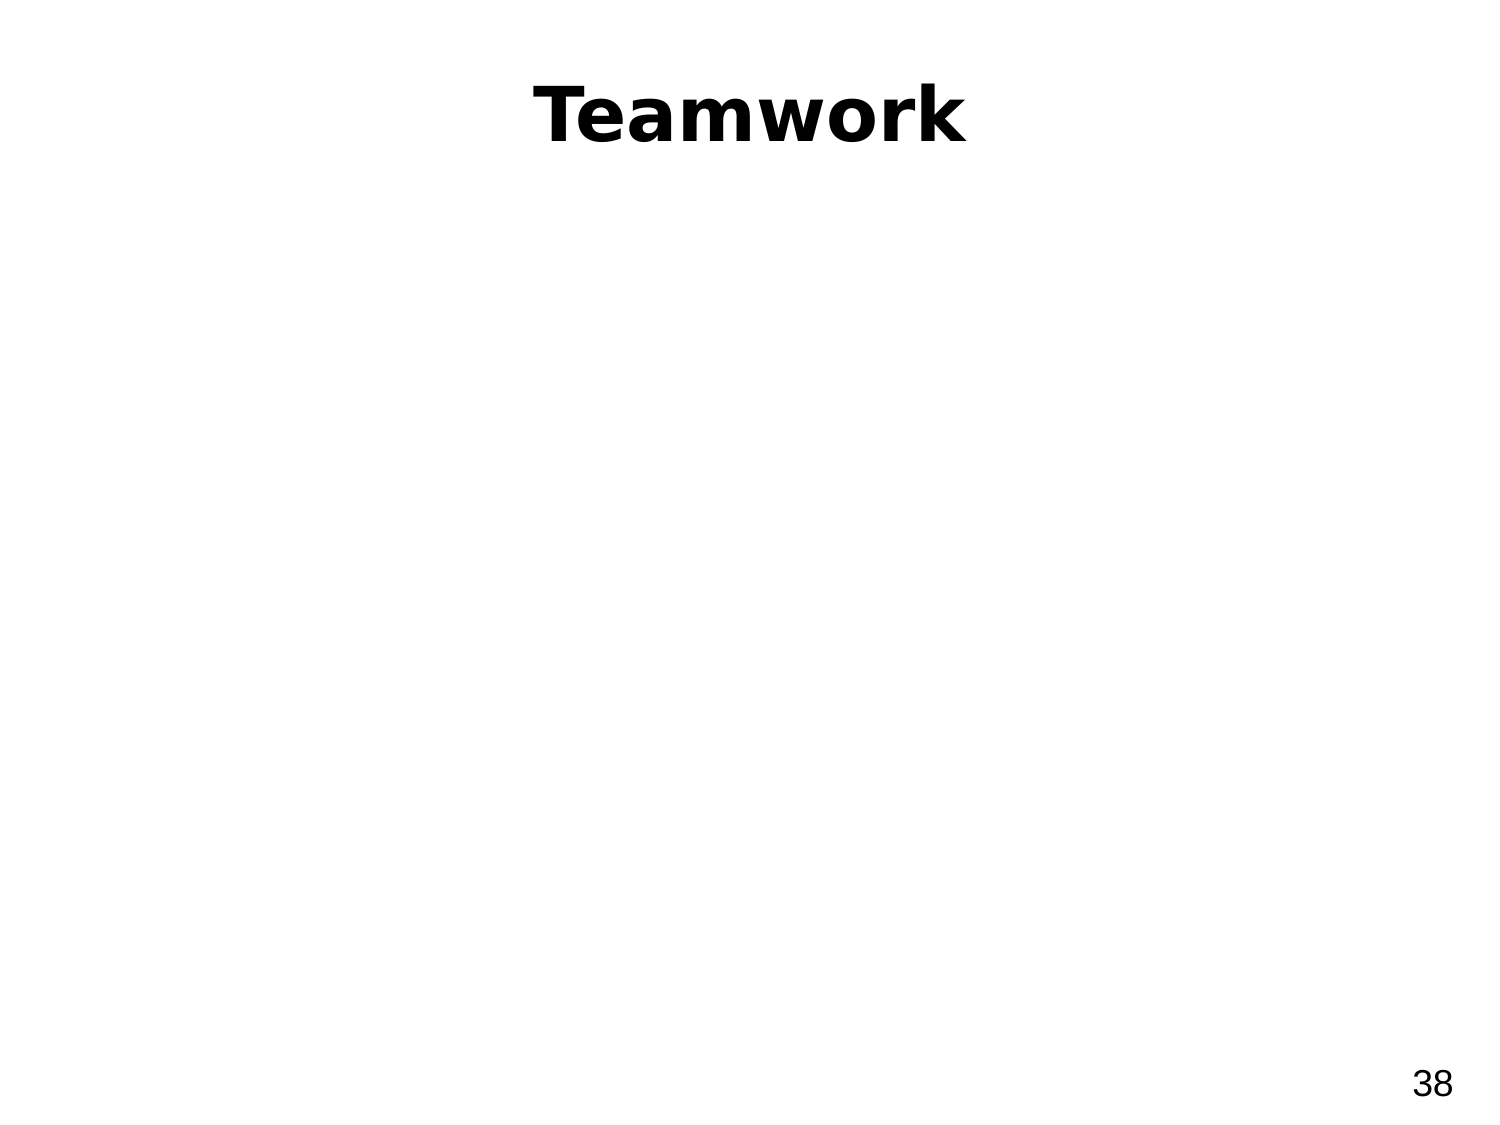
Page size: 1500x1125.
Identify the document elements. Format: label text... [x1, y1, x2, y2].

title Teamwork [75, 44, 1425, 177]
